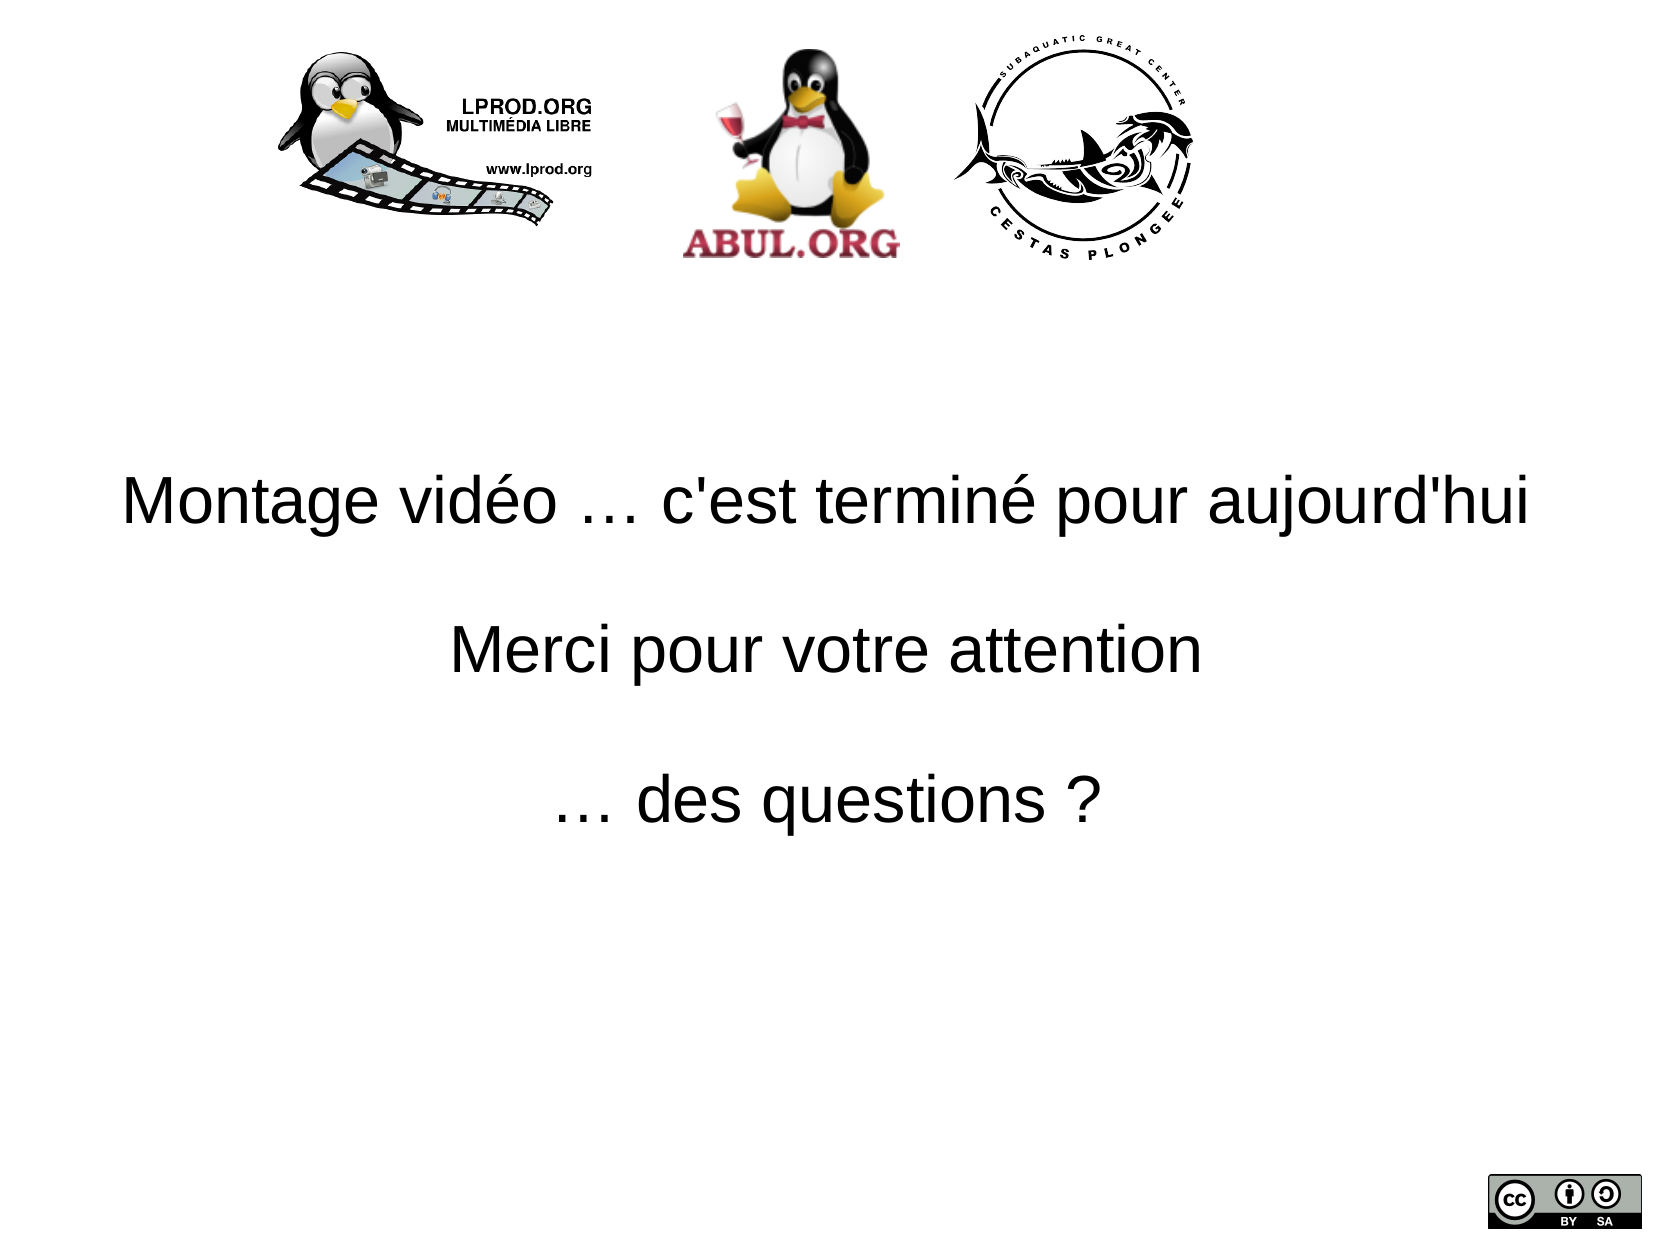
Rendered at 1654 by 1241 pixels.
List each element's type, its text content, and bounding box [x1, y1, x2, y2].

picture [1488, 1174, 1642, 1229]
picture [953, 35, 1193, 260]
subtitle Montage vidéo … c'est terminé pour aujourd'hui Merci pour votre attention … des questions ? [82, 290, 1571, 1010]
picture [683, 49, 900, 258]
picture [276, 50, 603, 258]
